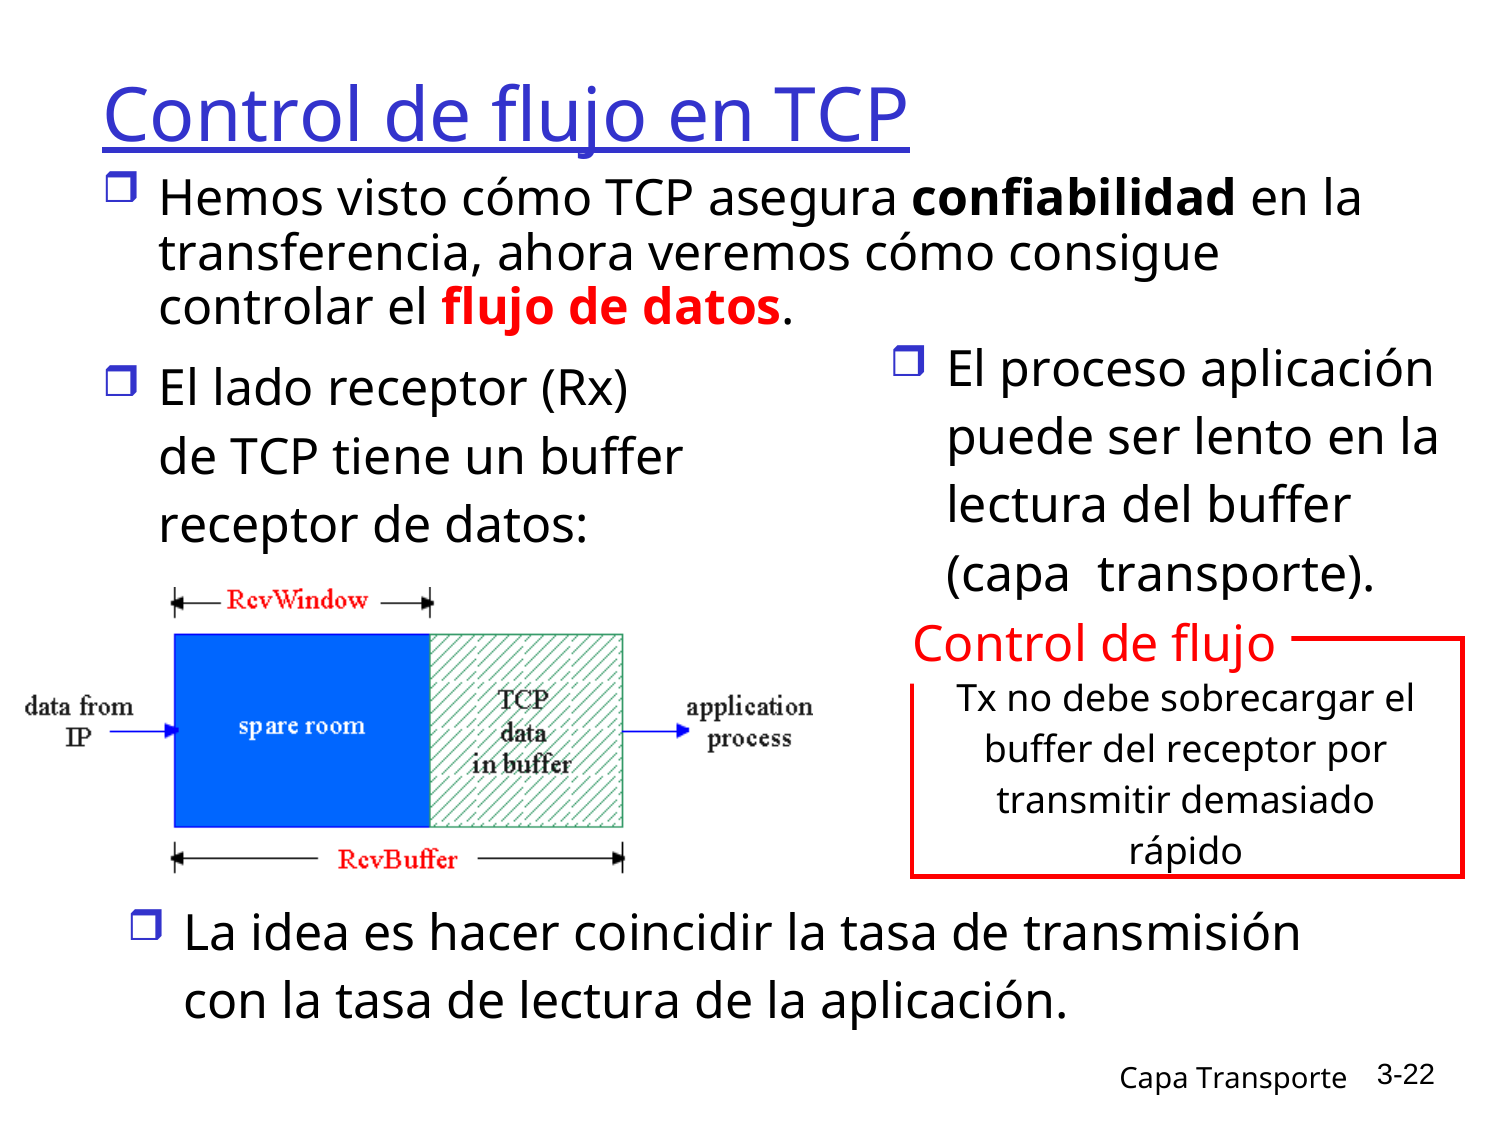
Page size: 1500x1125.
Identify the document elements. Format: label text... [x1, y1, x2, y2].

text_box Control de flujo [897, 599, 1292, 684]
text_box [911, 684, 927, 877]
list El lado receptor (Rx) de TCP tiene un buffer receptor de datos: [87, 344, 713, 587]
title Control de flujo en TCP [87, 37, 1363, 164]
list El proceso aplicación puede ser lento en la lectura del buffer (capa transporte). [874, 324, 1500, 626]
text_box Tx no debe sobrecargar el buffer del receptor por transmitir demasiado rápido [927, 663, 1445, 883]
picture [24, 587, 813, 876]
text_box Hemos visto cómo TCP asegura confiabilidad en la transferencia, ahora veremos cómo consigue controlar el flujo de datos. [87, 164, 1388, 315]
text_box La idea es hacer coincidir la tasa de transmisión con la tasa de lectura de la aplicación. [112, 888, 1388, 1039]
text_box [1292, 638, 1463, 877]
